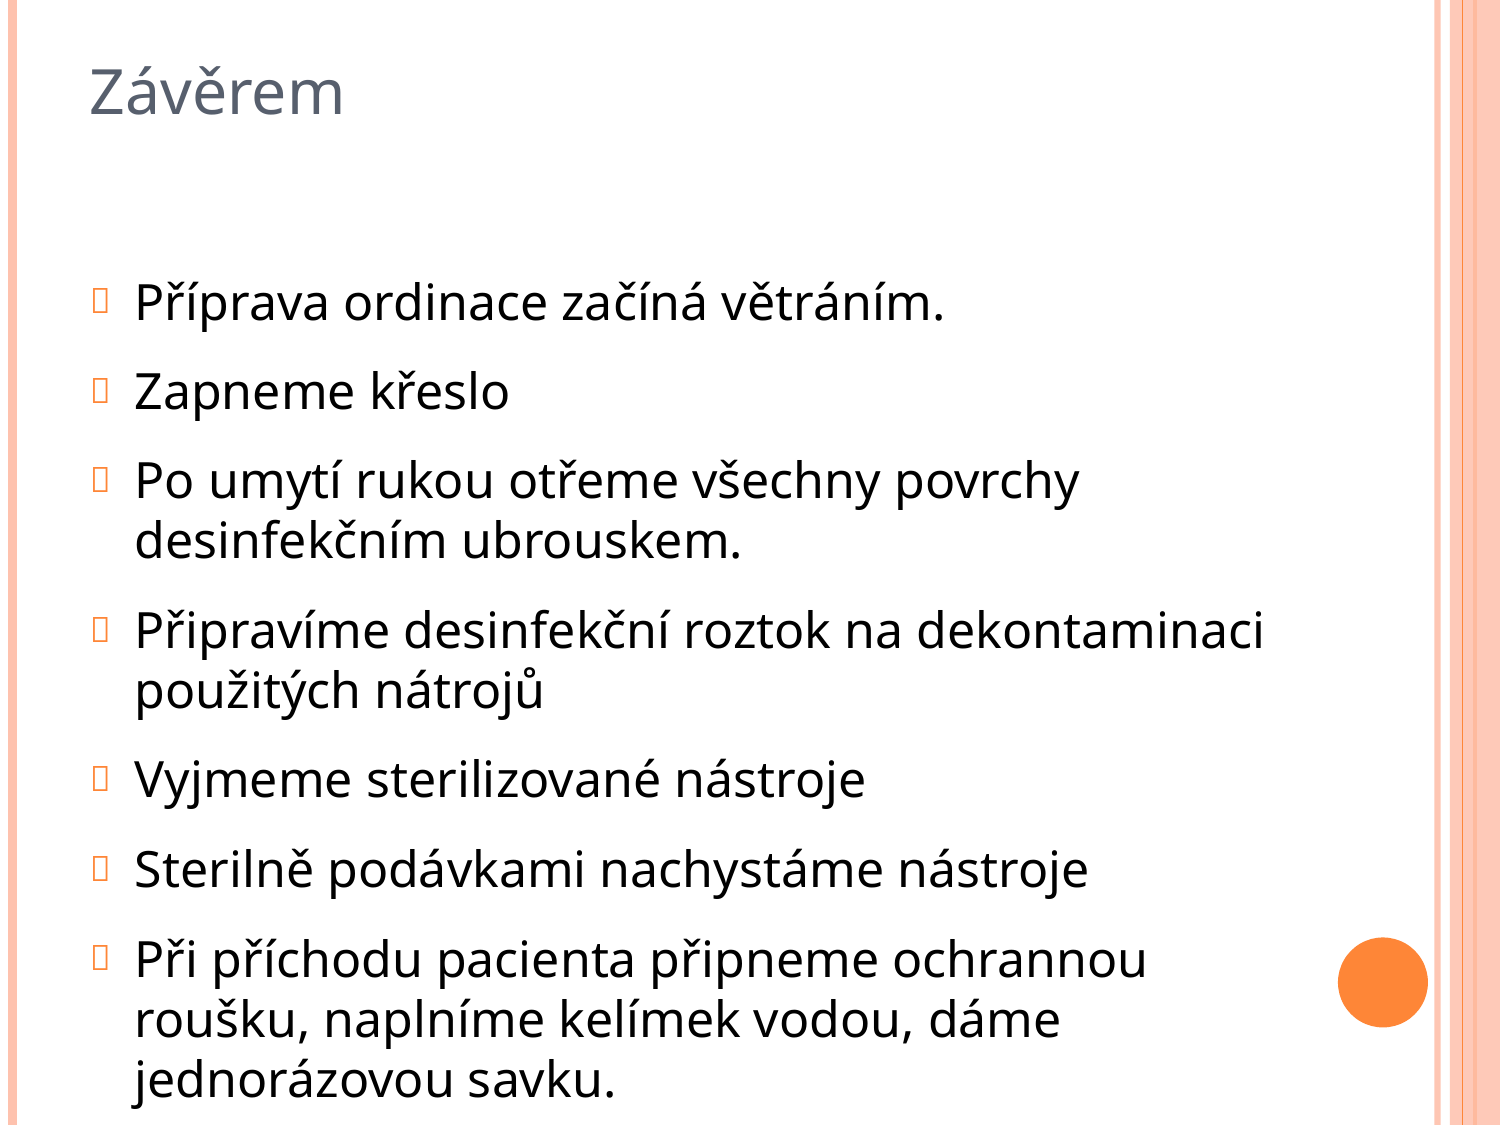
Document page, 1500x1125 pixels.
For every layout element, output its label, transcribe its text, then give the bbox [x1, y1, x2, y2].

list Příprava ordinace začíná větráním. Zapneme křeslo Po umytí rukou otřeme všechny povrchy desinfekčním ubrouskem. Připravíme desinfekční roztok na dekontaminaci použitých nátrojů Vyjmeme sterilizované nástroje Sterilně podávkami nachystáme nástroje Při příchodu pacienta připneme ochrannou roušku, naplníme kelímek vodou, dáme jednorázovou savku. [75, 262, 1300, 1062]
title Závěrem [75, 45, 1300, 233]
